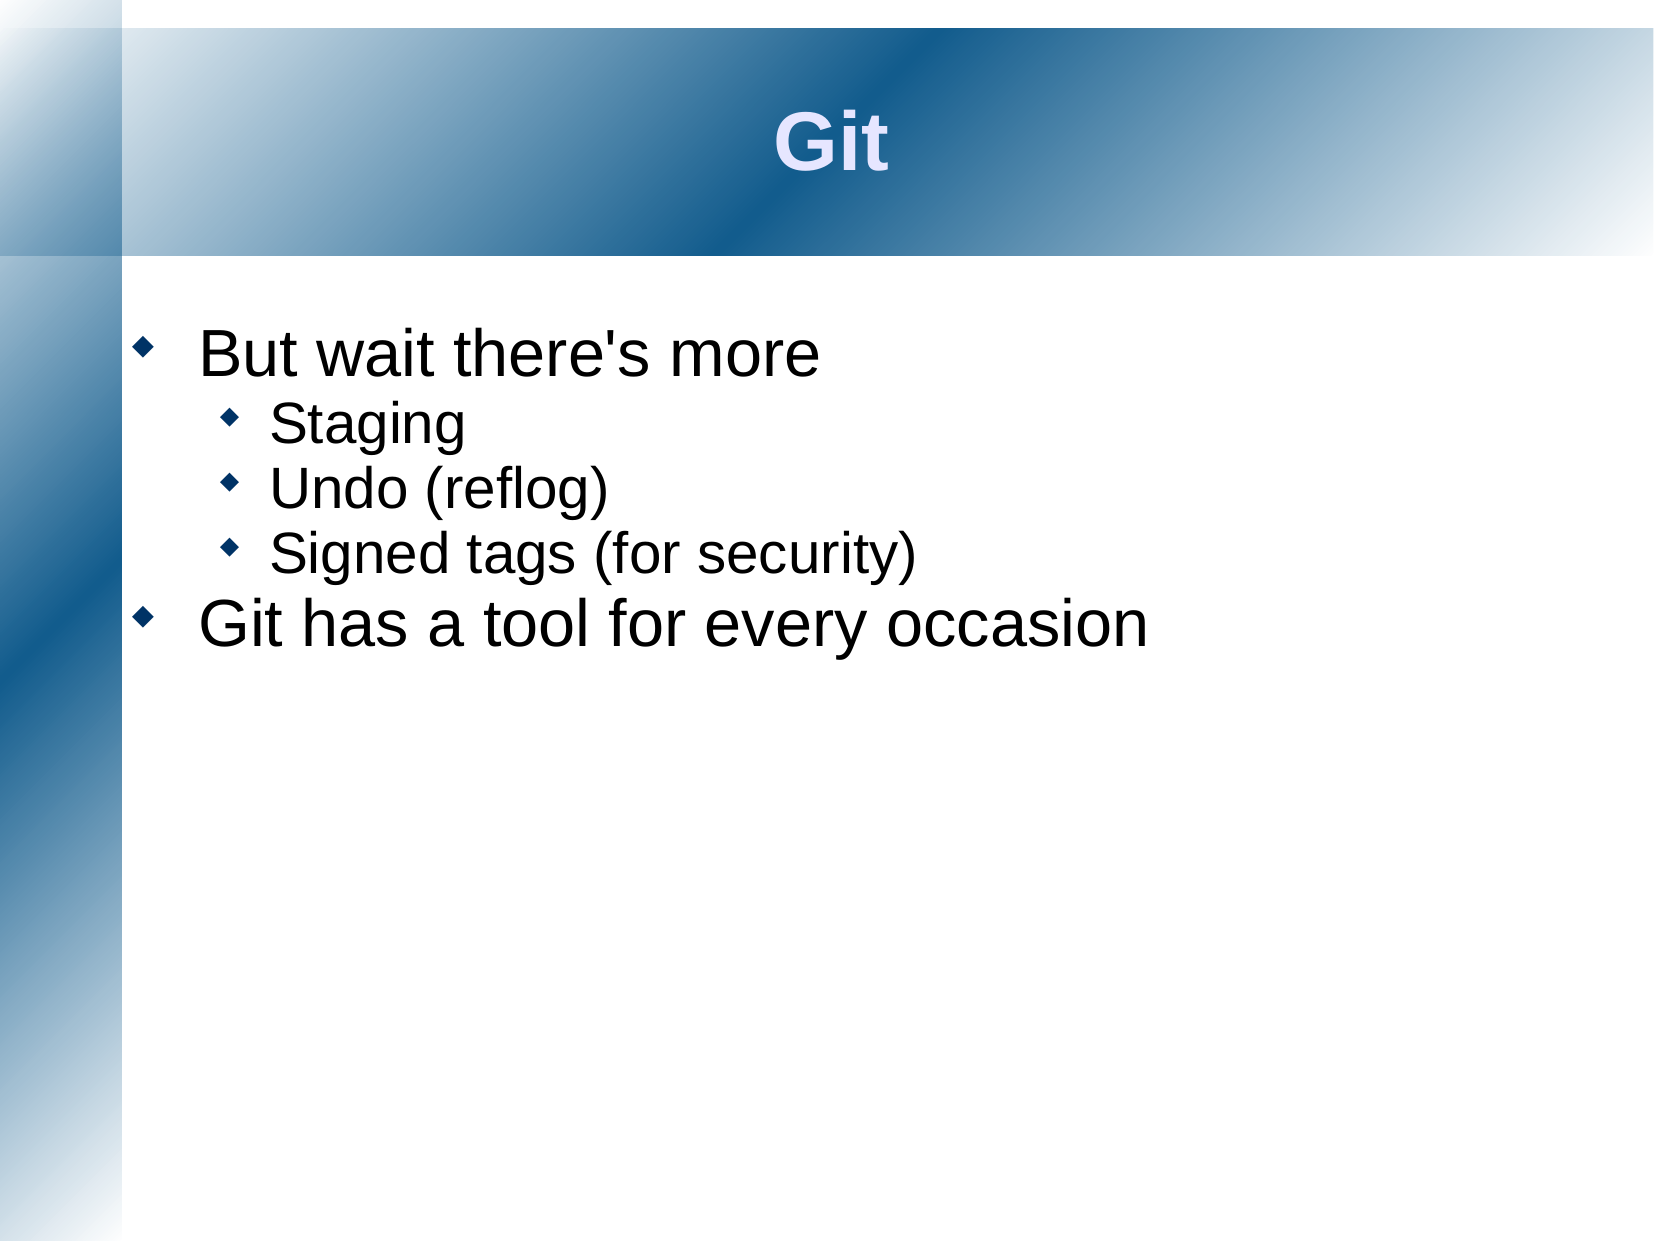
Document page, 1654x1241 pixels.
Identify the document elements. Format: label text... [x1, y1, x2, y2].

title Git [125, 37, 1538, 246]
list But wait there's more Staging Undo (reflog) Signed tags (for security) Git has a tool for every occasion [127, 316, 1603, 1174]
